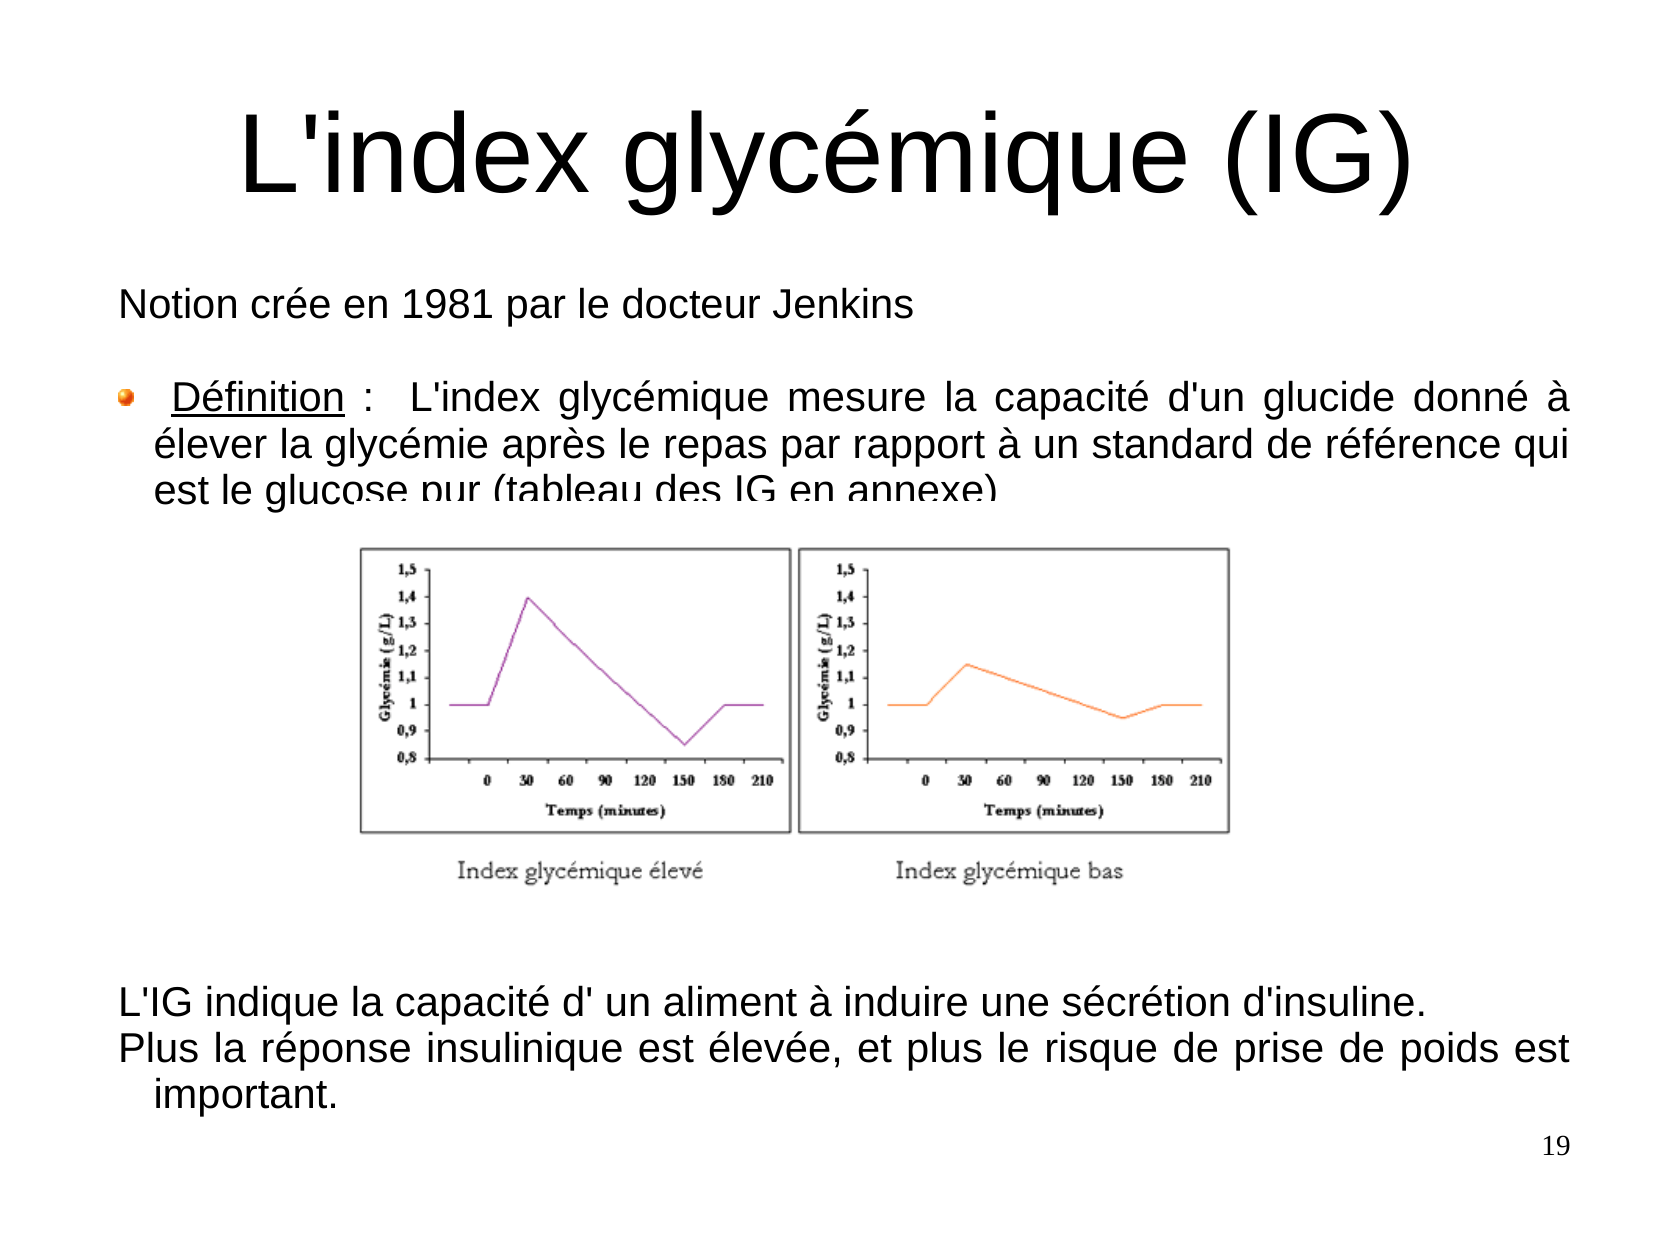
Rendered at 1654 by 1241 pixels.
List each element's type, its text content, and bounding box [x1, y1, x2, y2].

title L'index glycémique (IG) [82, 49, 1571, 257]
picture [354, 501, 1249, 916]
subtitle Notion crée en 1981 par le docteur Jenkins Définition : L'index glycémique mesure la capacité d'un glucide donné à élever la glycémie après le repas par rapport à un standard de référence qui est le glucose pur (tableau des IG en annexe) L'IG indique la capacité d' un aliment à induire une sécrétion d'insuline. Plus la réponse insulinique est élevée, et plus le risque de prise de poids est important. [82, 278, 1571, 1121]
